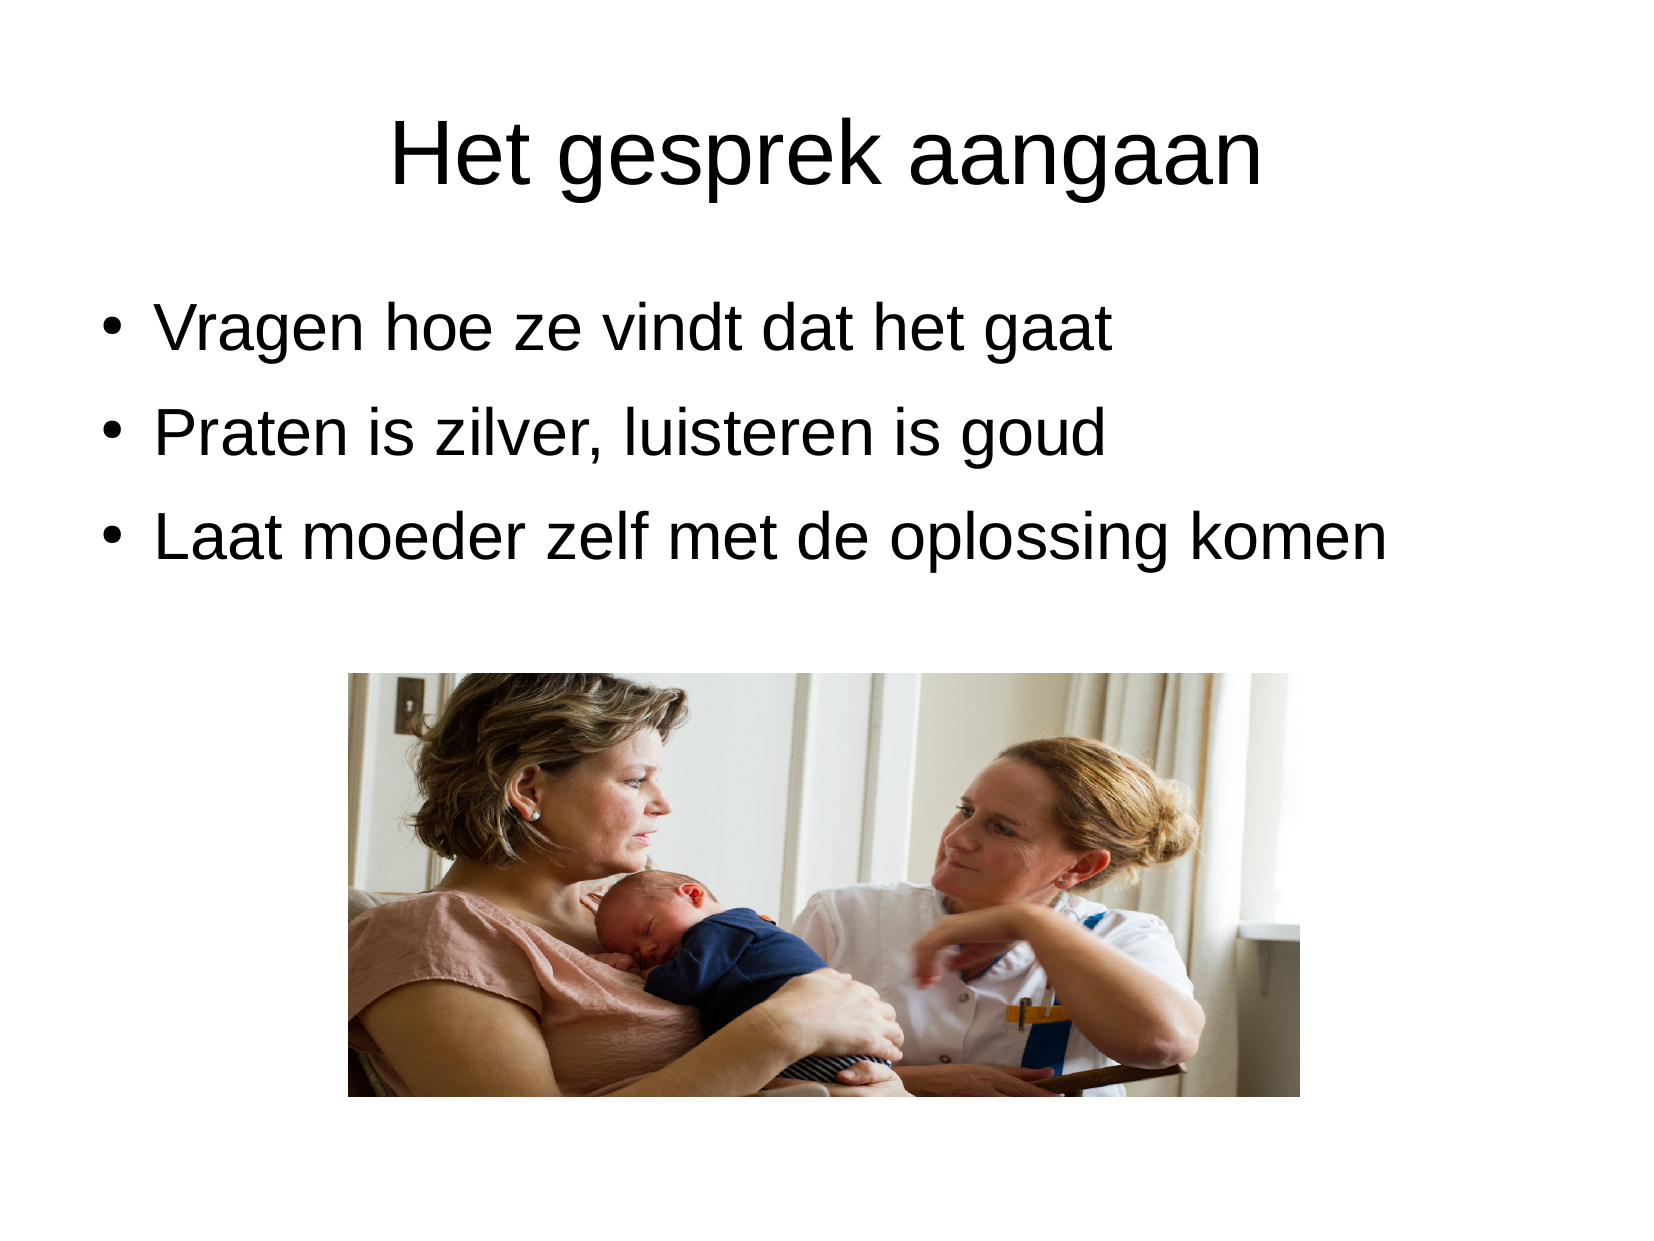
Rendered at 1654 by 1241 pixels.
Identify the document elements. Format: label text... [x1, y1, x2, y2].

list Vragen hoe ze vindt dat het gaat Praten is zilver, luisteren is goud Laat moeder zelf met de oplossing komen [82, 290, 1571, 1109]
title Het gesprek aangaan [82, 49, 1571, 257]
picture [348, 673, 1300, 1097]
